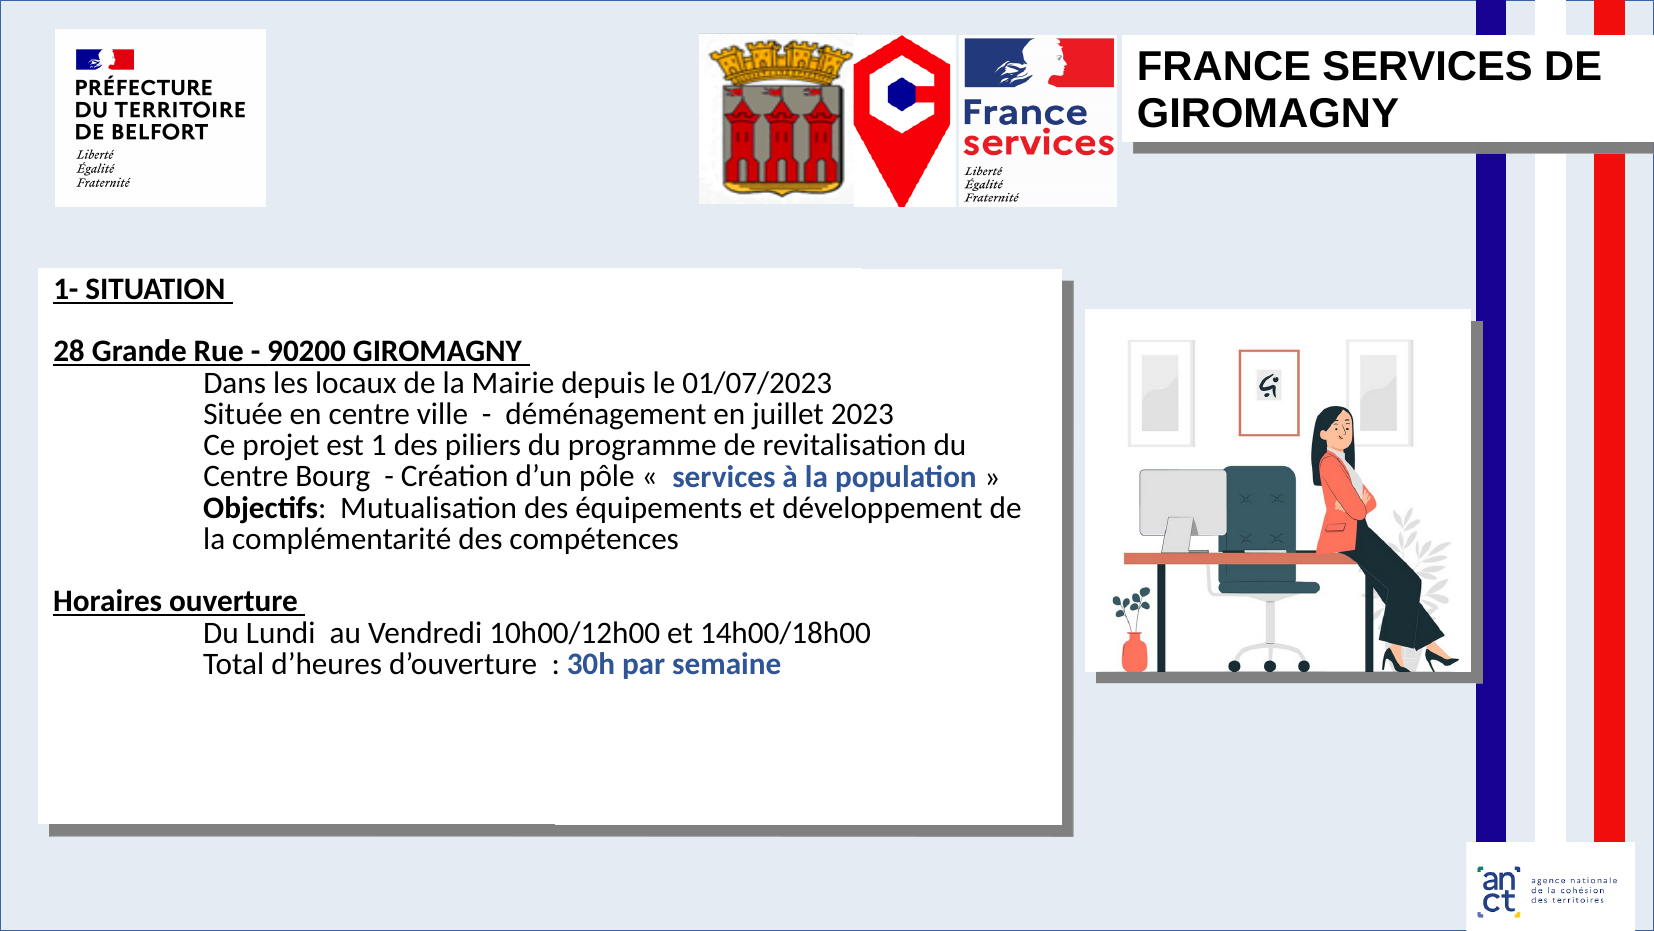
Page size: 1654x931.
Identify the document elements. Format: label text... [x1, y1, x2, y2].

text_box 1- SITUATION 28 Grande Rue - 90200 GIROMAGNY Dans les locaux de la Mairie depuis le 01/07/2023 Située en centre ville - déménagement en juillet 2023 Ce projet est 1 des piliers du programme de revitalisation du Centre Bourg - Création d’un pôle « services à la population » Objectifs: Mutualisation des équipements et développement de la complémentarité des compétences Horaires ouverture Du Lundi au Vendredi 10h00/12h00 et 14h00/18h00 Total d’heures d’ouverture : 30h par semaine [38, 268, 1062, 825]
text_box FRANCE SERVICES DE GIROMAGNY [1122, 35, 1654, 142]
picture [1085, 309, 1471, 672]
picture [699, 32, 957, 207]
picture [1466, 842, 1636, 931]
picture [958, 35, 1118, 207]
picture [55, 29, 266, 207]
text_box [0, 0, 1654, 931]
